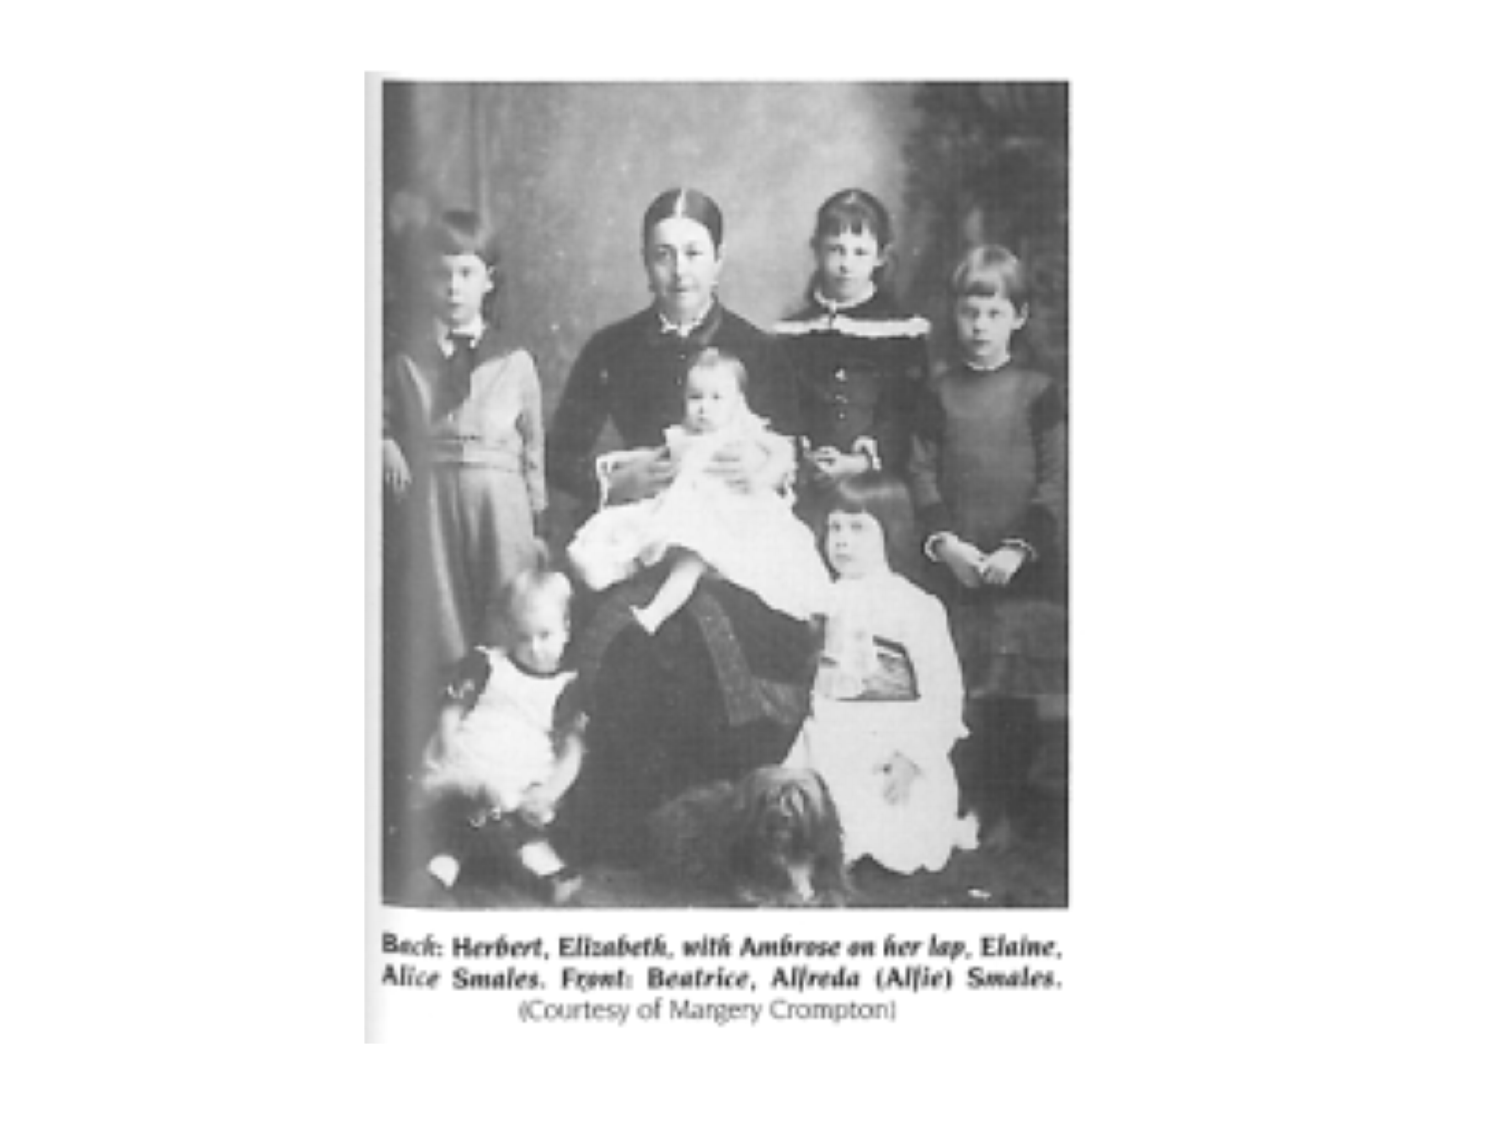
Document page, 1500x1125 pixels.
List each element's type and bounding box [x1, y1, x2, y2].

picture [363, 70, 1090, 1044]
